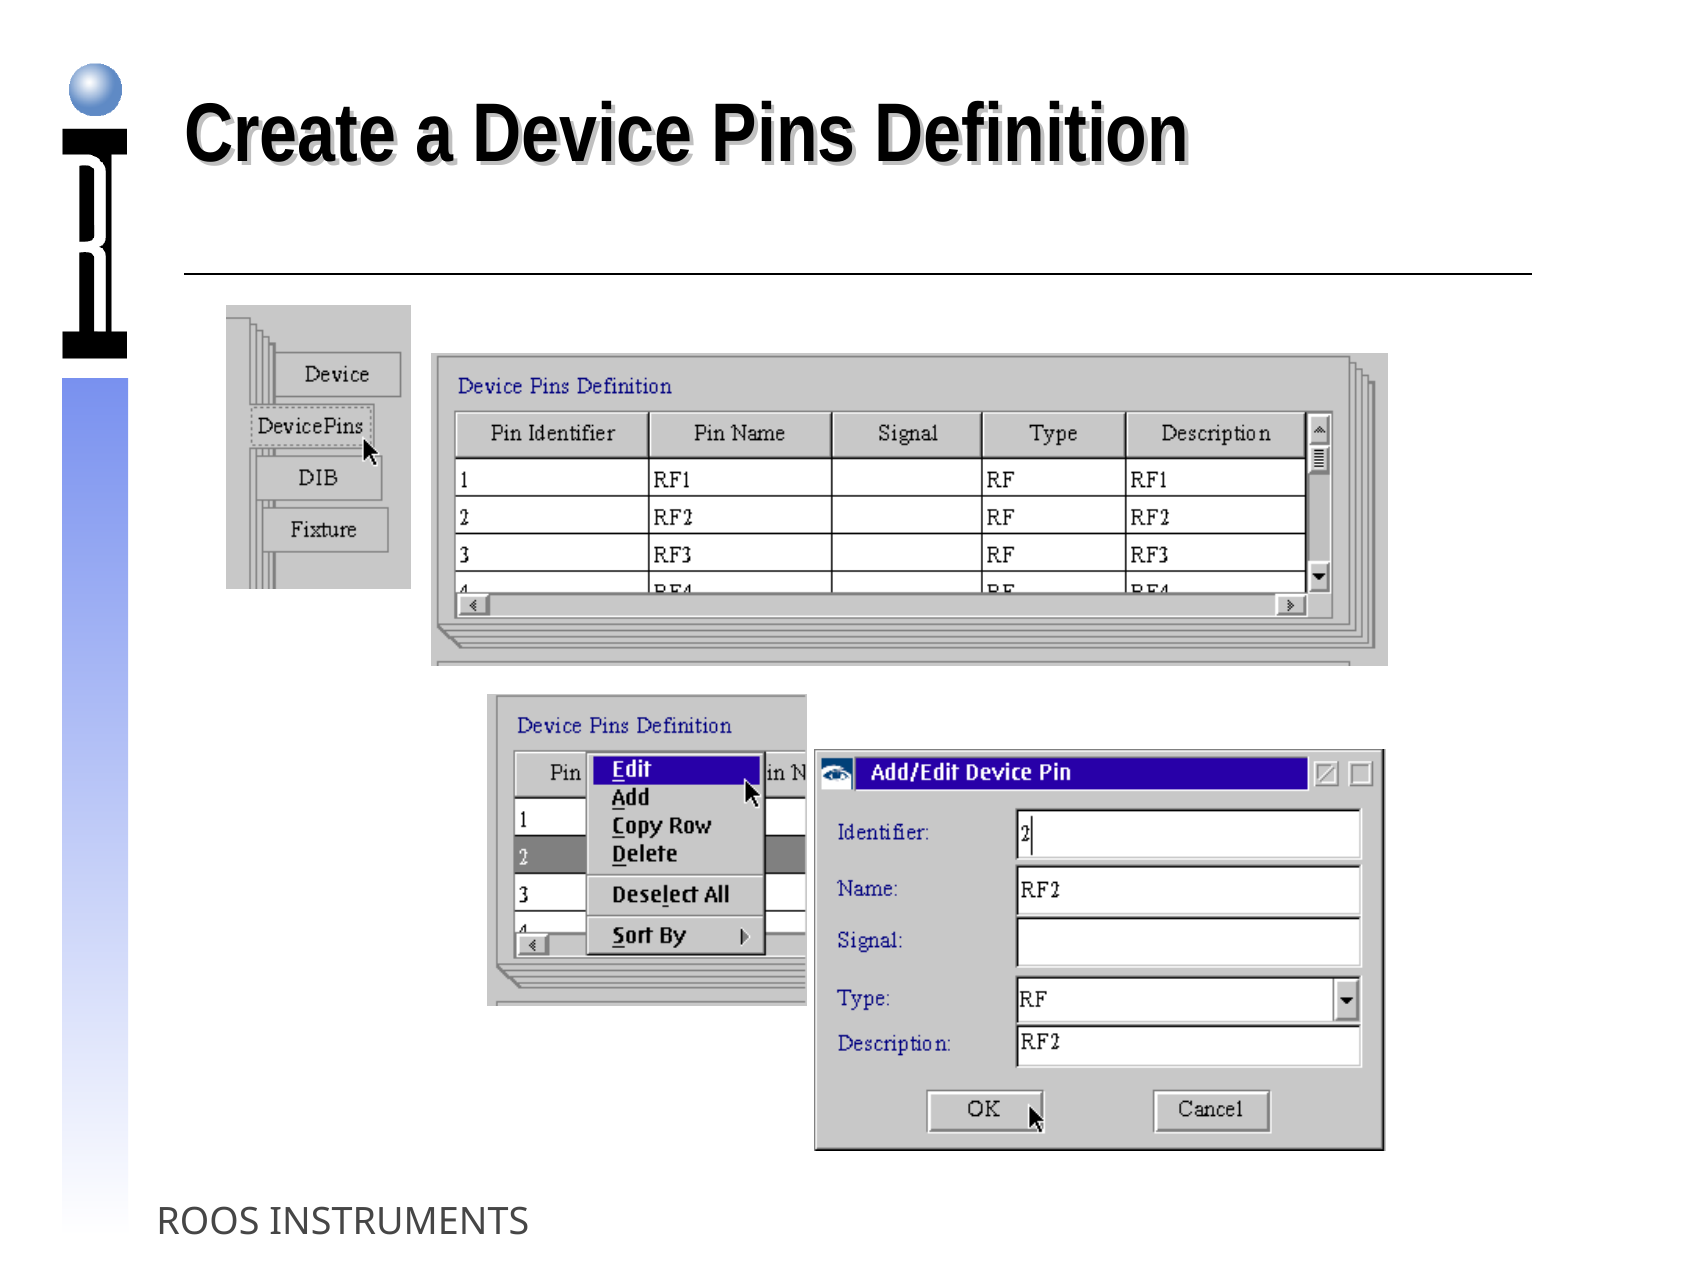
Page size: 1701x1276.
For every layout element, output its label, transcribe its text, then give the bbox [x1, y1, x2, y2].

picture [814, 749, 1386, 1151]
picture [431, 353, 1388, 666]
text_box [66, 19, 1652, 92]
text_box Create a Device Pins Definition [184, 92, 1539, 268]
picture [487, 694, 807, 1006]
picture [226, 305, 411, 589]
